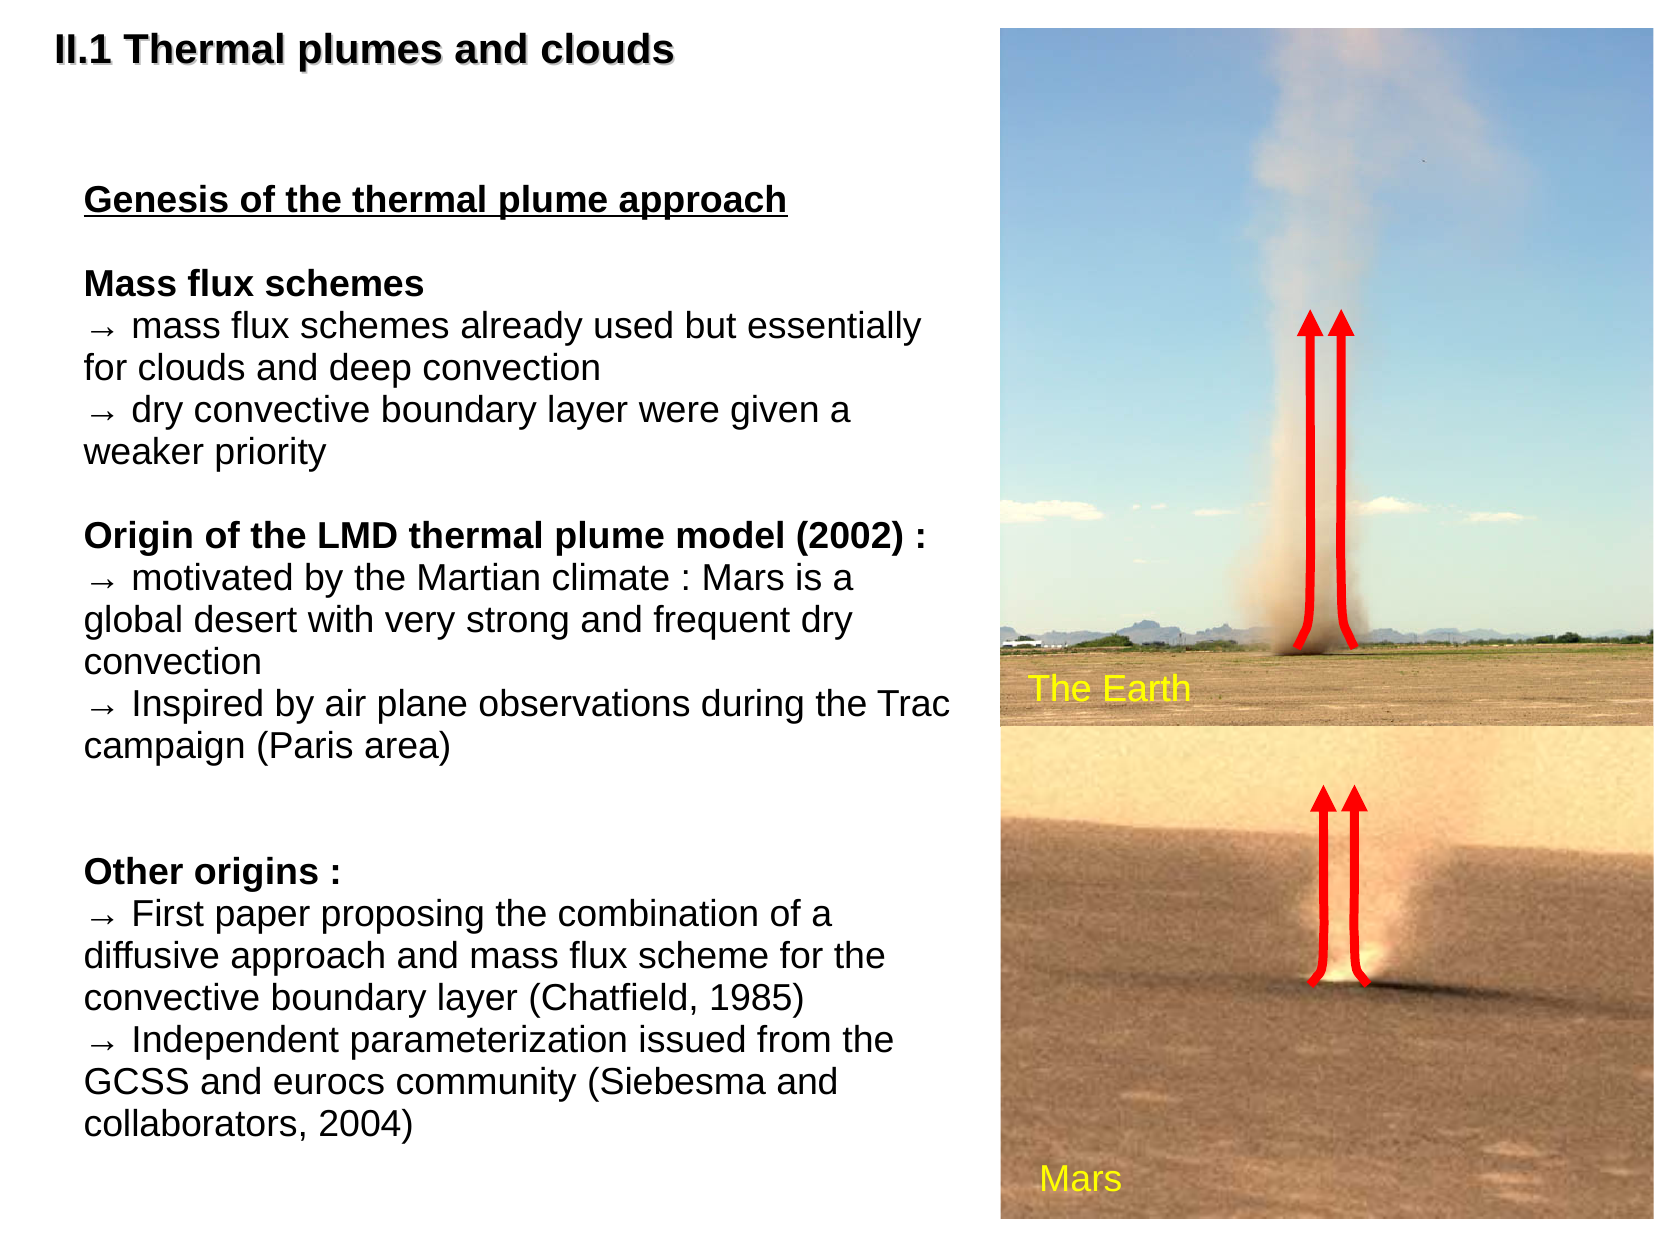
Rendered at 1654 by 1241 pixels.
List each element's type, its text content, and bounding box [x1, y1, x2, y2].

picture [1000, 28, 1654, 1219]
text_box Mars [1024, 1149, 1138, 1207]
text_box II.1 Thermal plumes and clouds [39, 18, 1542, 84]
text_box The Earth [1012, 659, 1207, 717]
text_box Genesis of the thermal plume approach Mass flux schemes → mass flux schemes already used but essentially for clouds and deep convection → dry convective boundary layer were given a weaker priority Origin of the LMD thermal plume model (2002) : → motivated by the Martian climate : Mars is a global desert with very strong and frequent dry convection → Inspired by air plane observations during the Trac campaign (Paris area) Other origins : → First paper proposing the combination of a diffusive approach and mass flux scheme for the convective boundary layer (Chatfield, 1985) → Independent parameterization issued from the GCSS and eurocs community (Siebesma and collaborators, 2004) [68, 171, 970, 1241]
